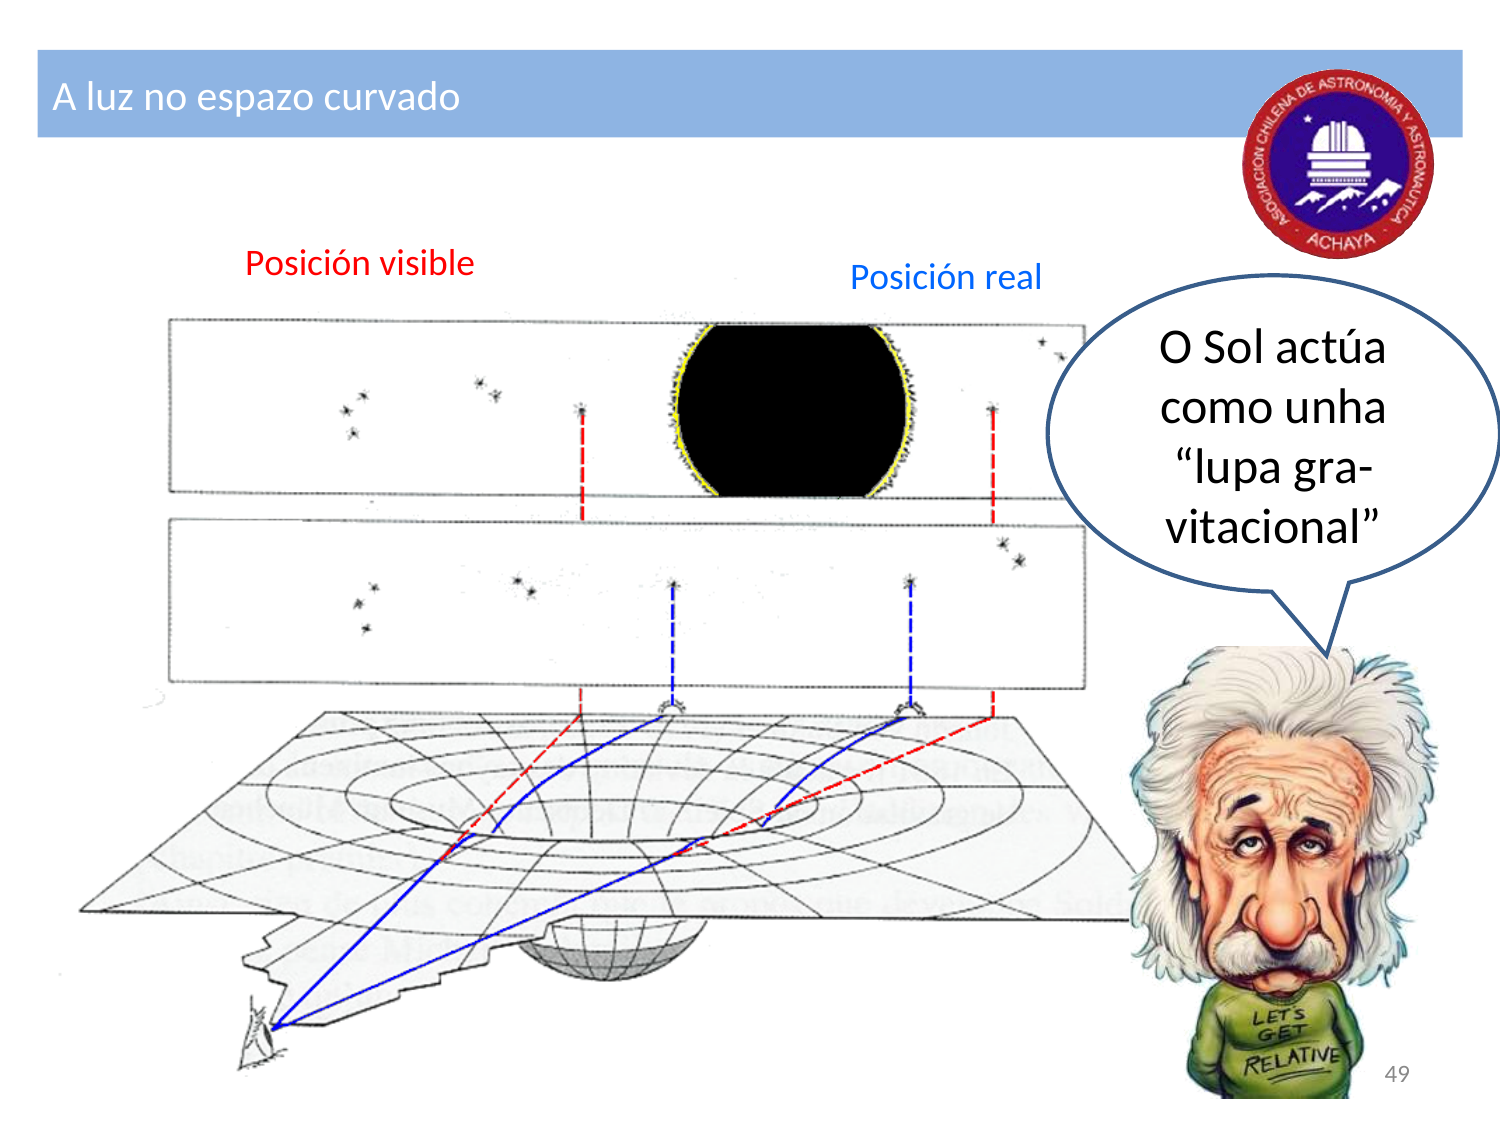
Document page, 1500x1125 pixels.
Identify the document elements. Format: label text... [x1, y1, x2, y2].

text_box Posición visible [230, 230, 491, 291]
picture [1240, 67, 1436, 260]
picture [49, 257, 1461, 1099]
text_box O Sol actúa como unha “lupa gra-vitacional” [1047, 275, 1500, 656]
text_box A luz no espazo curvado [37, 49, 1463, 138]
text_box <número> [1074, 1042, 1426, 1103]
text_box Posición real [835, 244, 1058, 305]
